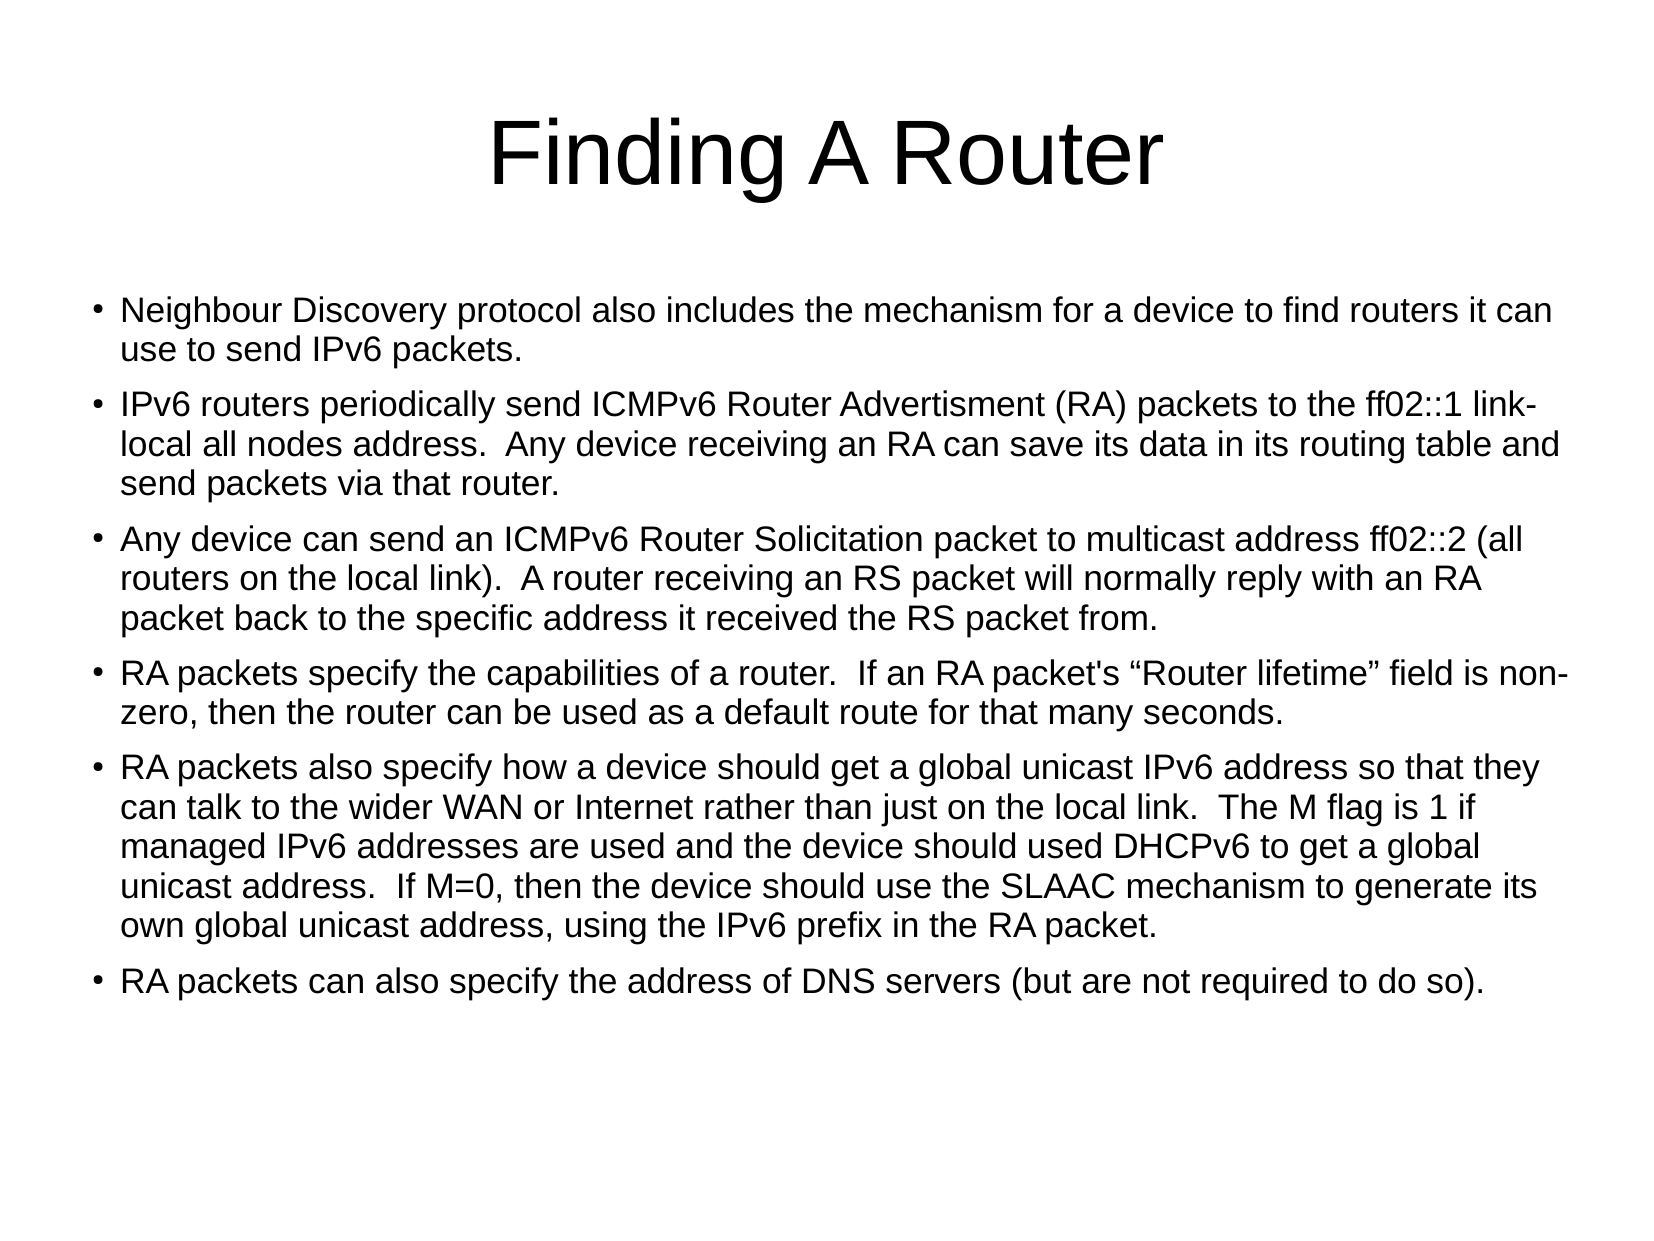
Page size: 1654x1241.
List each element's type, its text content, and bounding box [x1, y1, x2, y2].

title Finding A Router [82, 49, 1571, 257]
list Neighbour Discovery protocol also includes the mechanism for a device to find routers it can use to send IPv6 packets. IPv6 routers periodically send ICMPv6 Router Advertisment (RA) packets to the ff02::1 link-local all nodes address. Any device receiving an RA can save its data in its routing table and send packets via that router. Any device can send an ICMPv6 Router Solicitation packet to multicast address ff02::2 (all routers on the local link). A router receiving an RS packet will normally reply with an RA packet back to the specific address it received the RS packet from. RA packets specify the capabilities of a router. If an RA packet's “Router lifetime” field is non-zero, then the router can be used as a default route for that many seconds. RA packets also specify how a device should get a global unicast IPv6 address so that they can talk to the wider WAN or Internet rather than just on the local link. The M flag is 1 if managed IPv6 addresses are used and the device should used DHCPv6 to get a global unicast address. If M=0, then the device should use the SLAAC mechanism to generate its own global unicast address, using the IPv6 prefix in the RA packet. RA packets can also specify the address of DNS servers (but are not required to do so). [82, 290, 1571, 1010]
